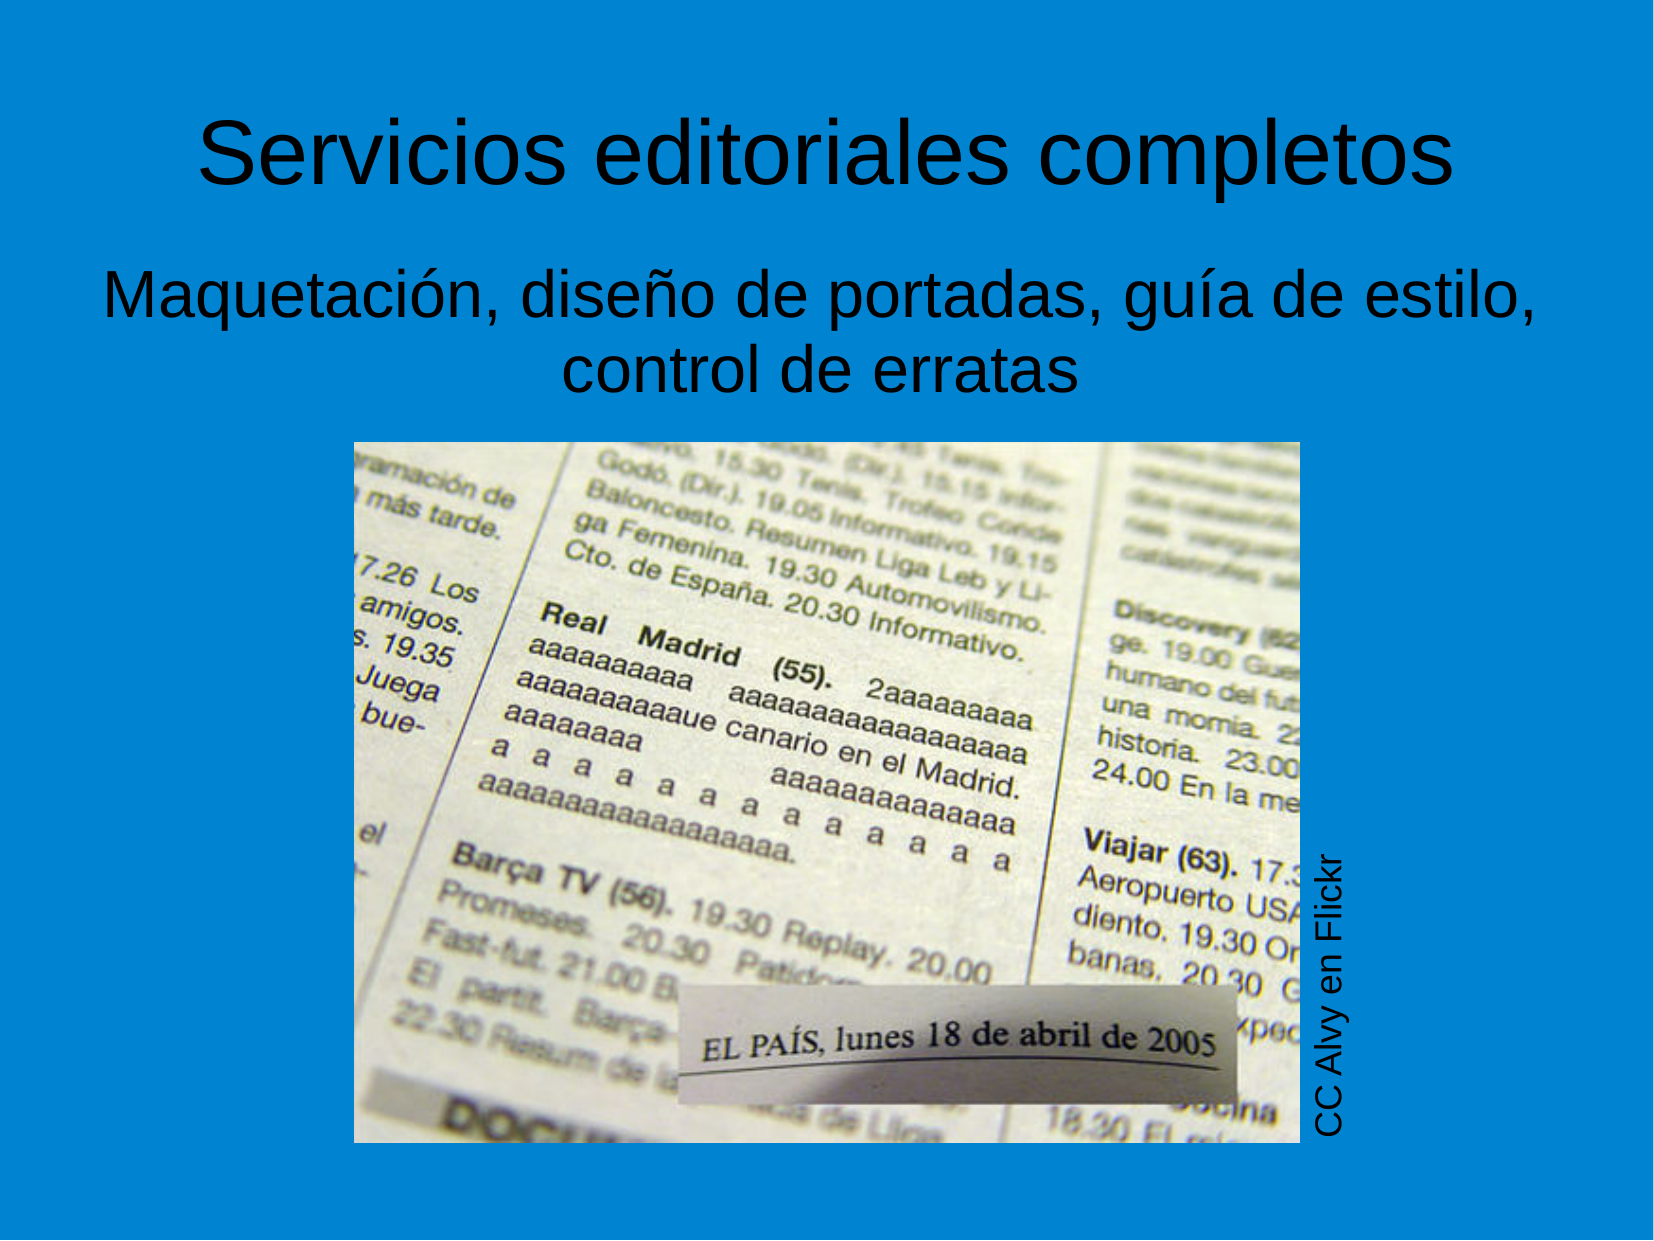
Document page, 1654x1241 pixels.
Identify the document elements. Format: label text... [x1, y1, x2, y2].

text_box CC Alvy en Flickr [1299, 838, 1357, 1154]
title Servicios editoriales completos [82, 49, 1571, 257]
subtitle Maquetación, diseño de portadas, guía de estilo, control de erratas [76, 249, 1565, 414]
picture [354, 442, 1300, 1143]
